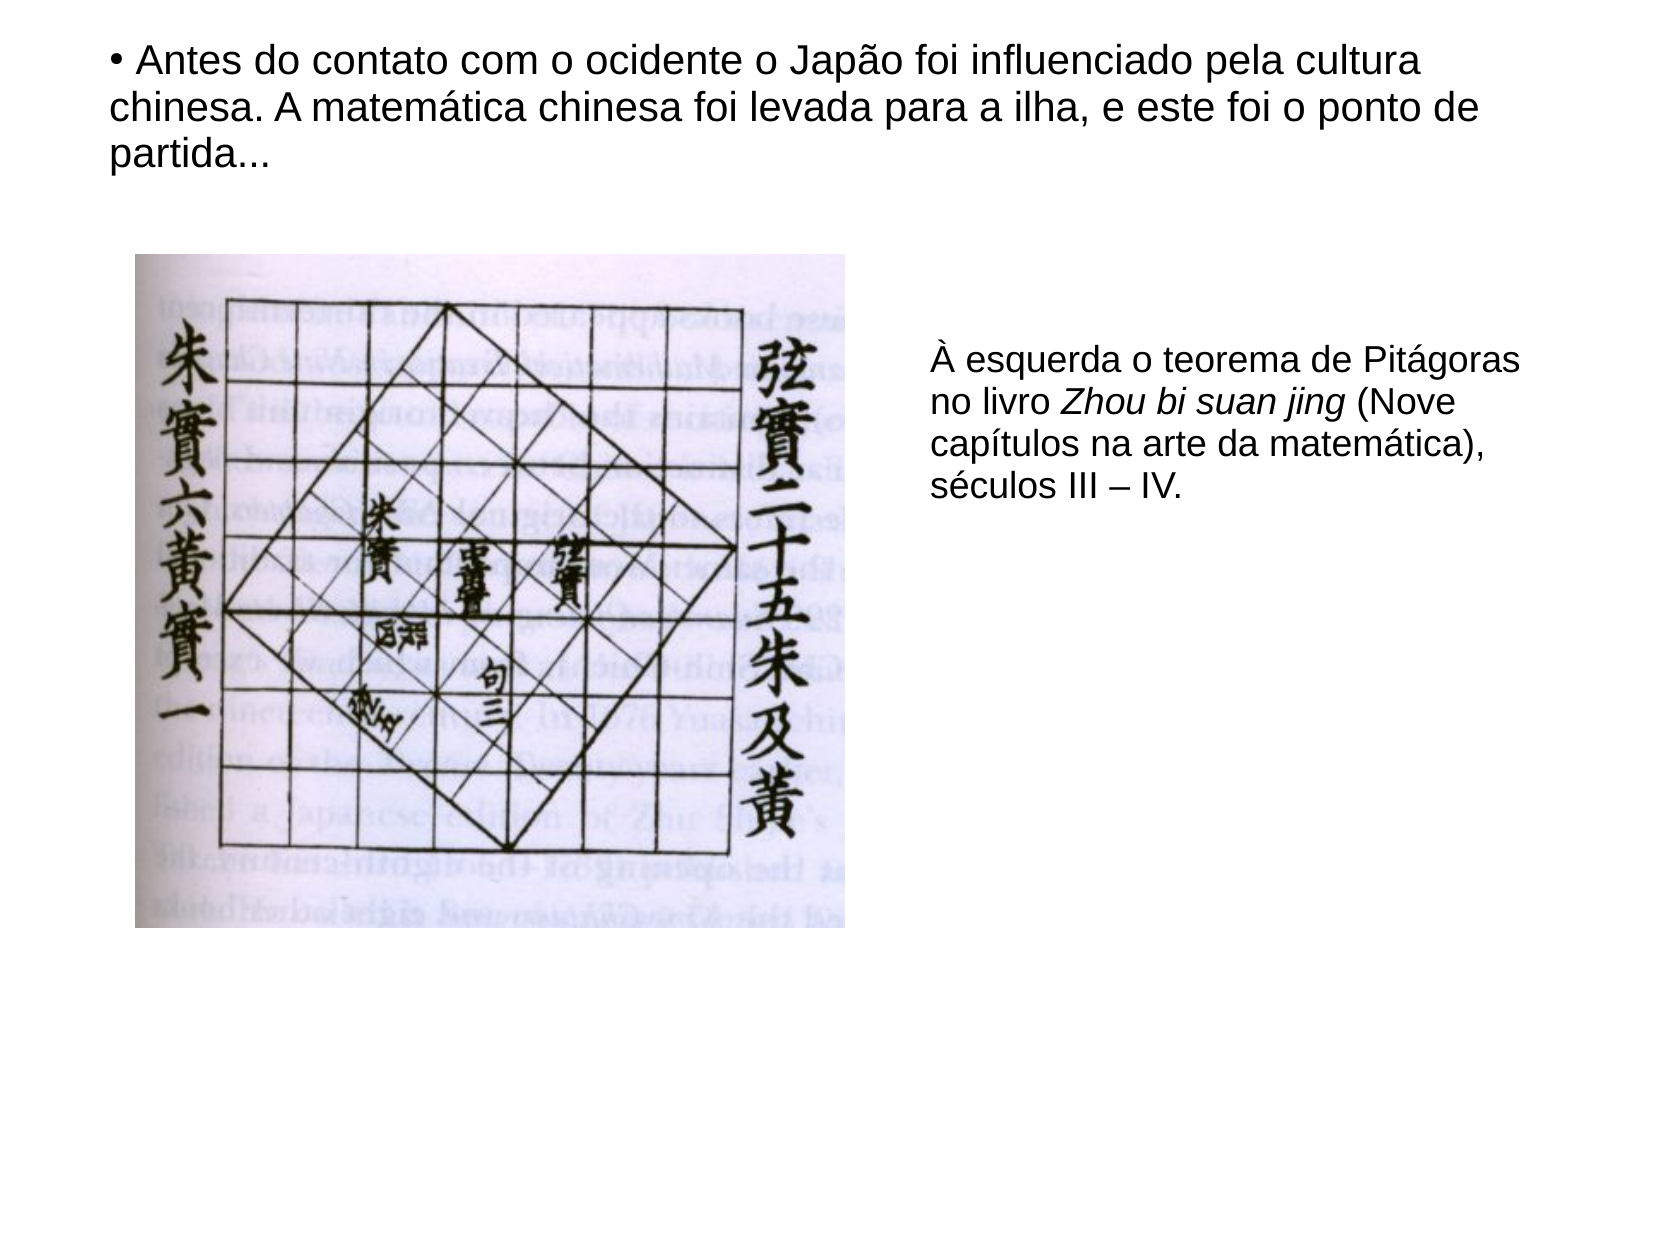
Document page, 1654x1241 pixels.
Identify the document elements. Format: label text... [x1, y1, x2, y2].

text_box Antes do contato com o ocidente o Japão foi influenciado pela cultura chinesa. A matemática chinesa foi levada para a ilha, e este foi o ponto de partida... [94, 29, 1571, 184]
text_box À esquerda o teorema de Pitágoras no livro Zhou bi suan jing (Nove capítulos na arte da matemática), séculos III – IV. [915, 330, 1536, 514]
picture [135, 254, 845, 928]
